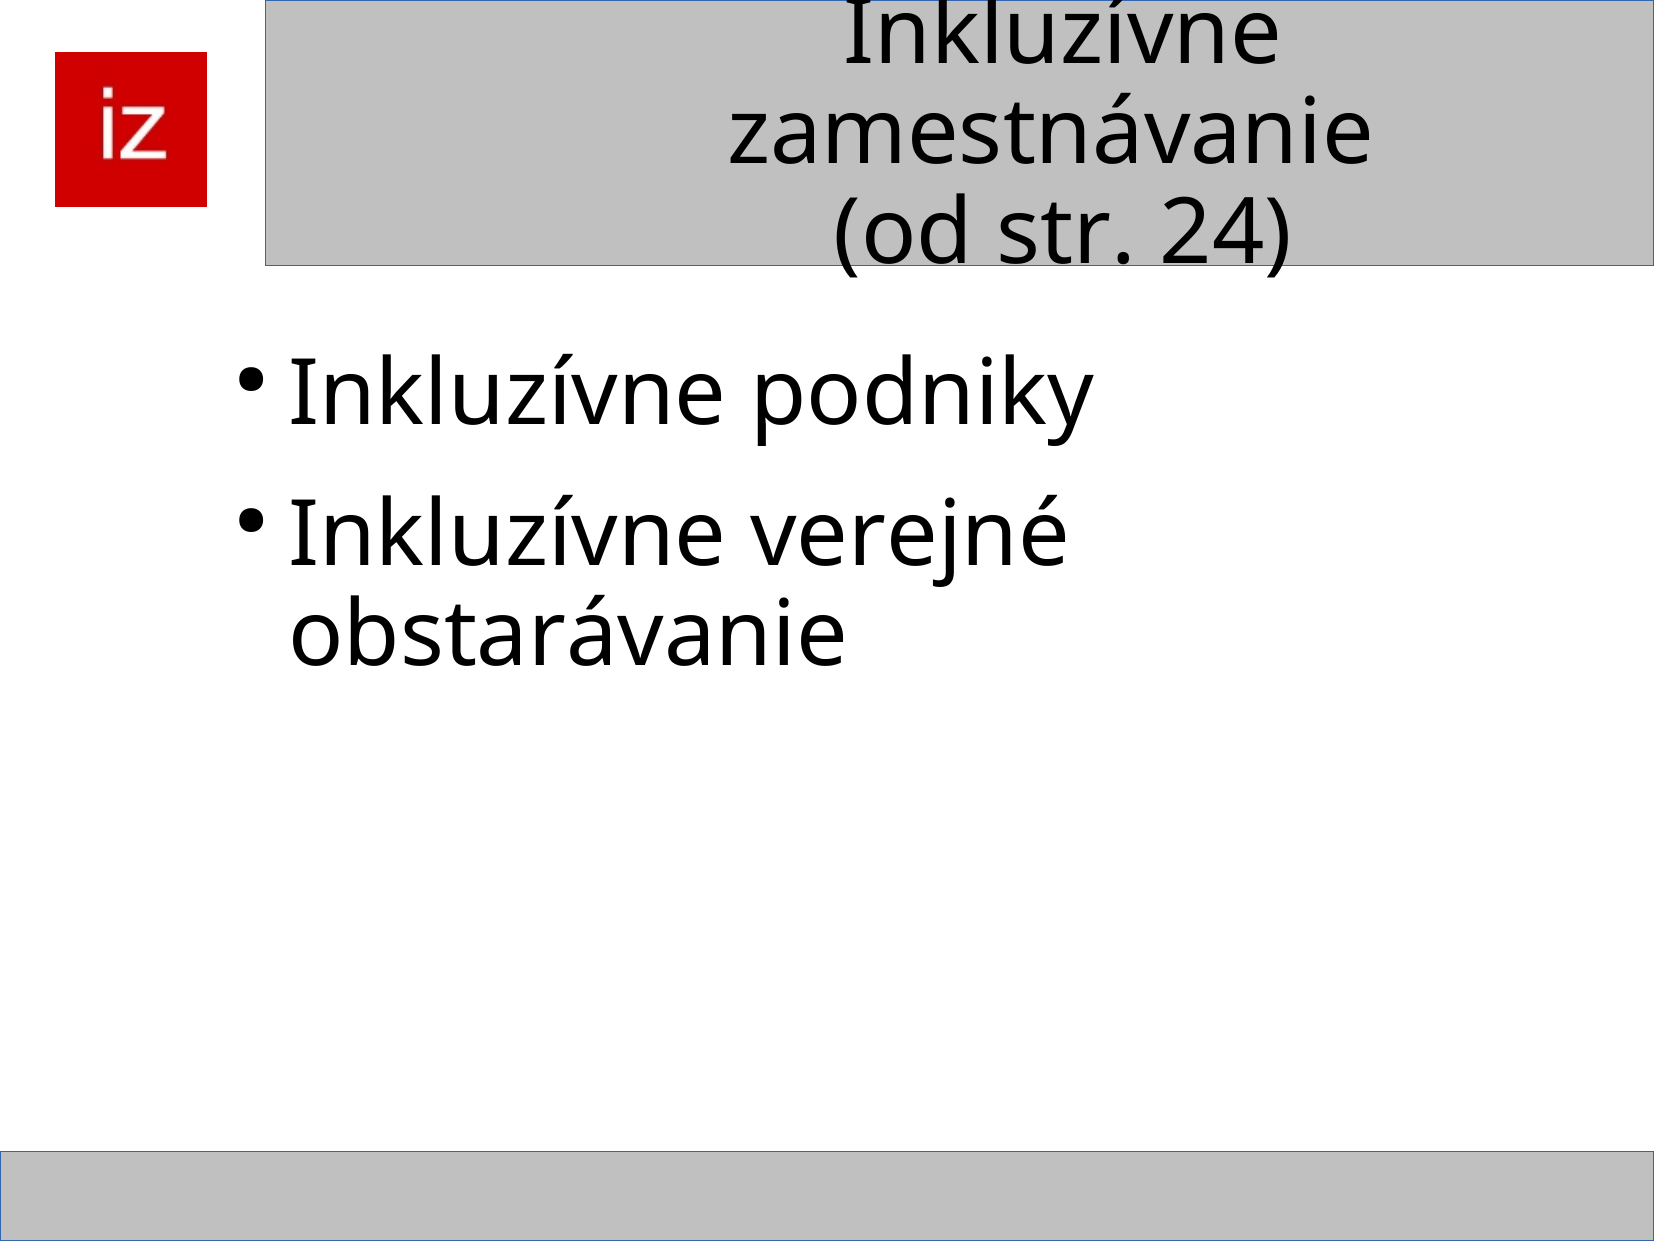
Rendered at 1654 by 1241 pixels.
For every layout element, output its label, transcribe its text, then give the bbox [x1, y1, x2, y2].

picture [55, 52, 207, 207]
title Inkluzívne zamestnávanie (od str. 24) [561, 0, 1565, 277]
list Inkluzívne podniky Inkluzívne verejné obstarávanie [121, 344, 1533, 1126]
